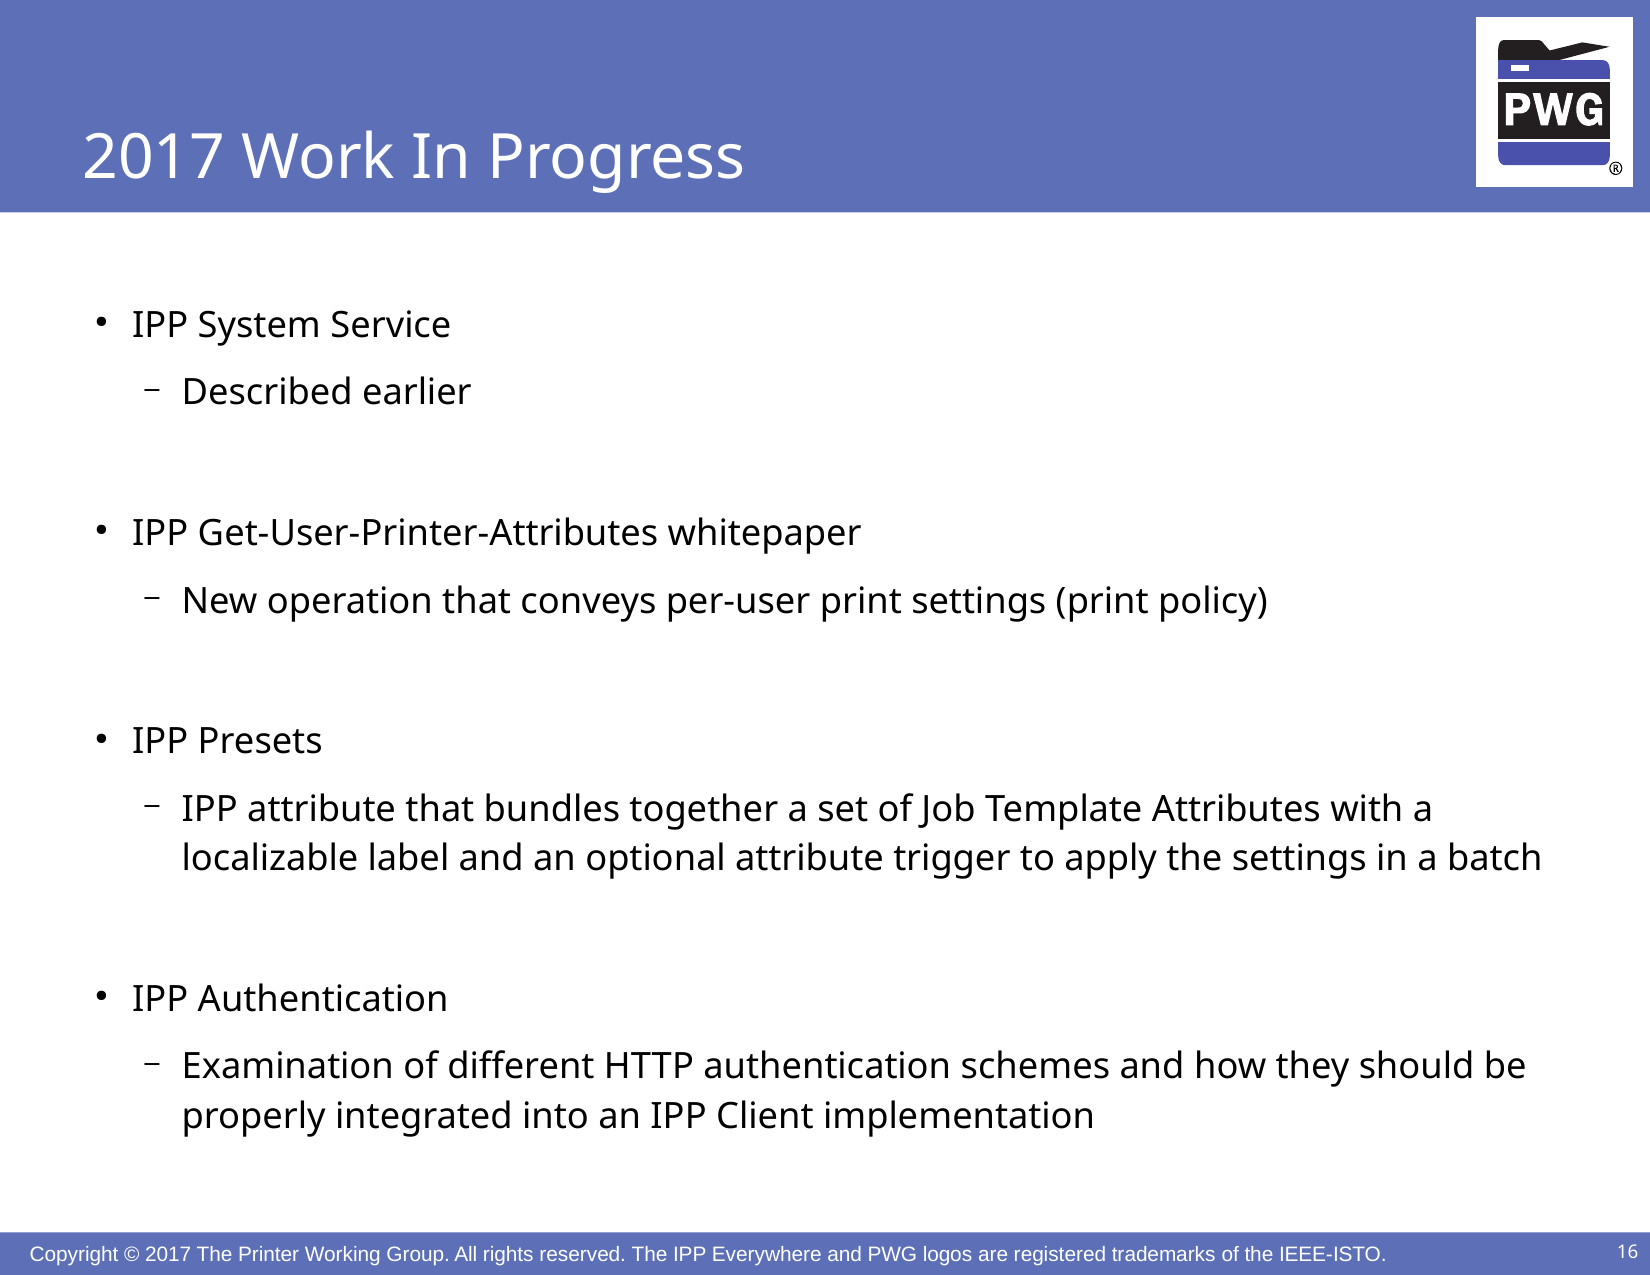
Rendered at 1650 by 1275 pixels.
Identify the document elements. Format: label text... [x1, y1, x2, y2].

title 2017 Work In Progress [82, 8, 1449, 198]
list IPP System Service Described earlier IPP Get-User-Printer-Attributes whitepaper New operation that conveys per-user print settings (print policy) IPP Presets IPP attribute that bundles together a set of Job Template Attributes with a localizable label and an optional attribute trigger to apply the settings in a batch IPP Authentication Examination of different HTTP authentication schemes and how they should be properly integrated into an IPP Client implementation [82, 298, 1568, 1156]
